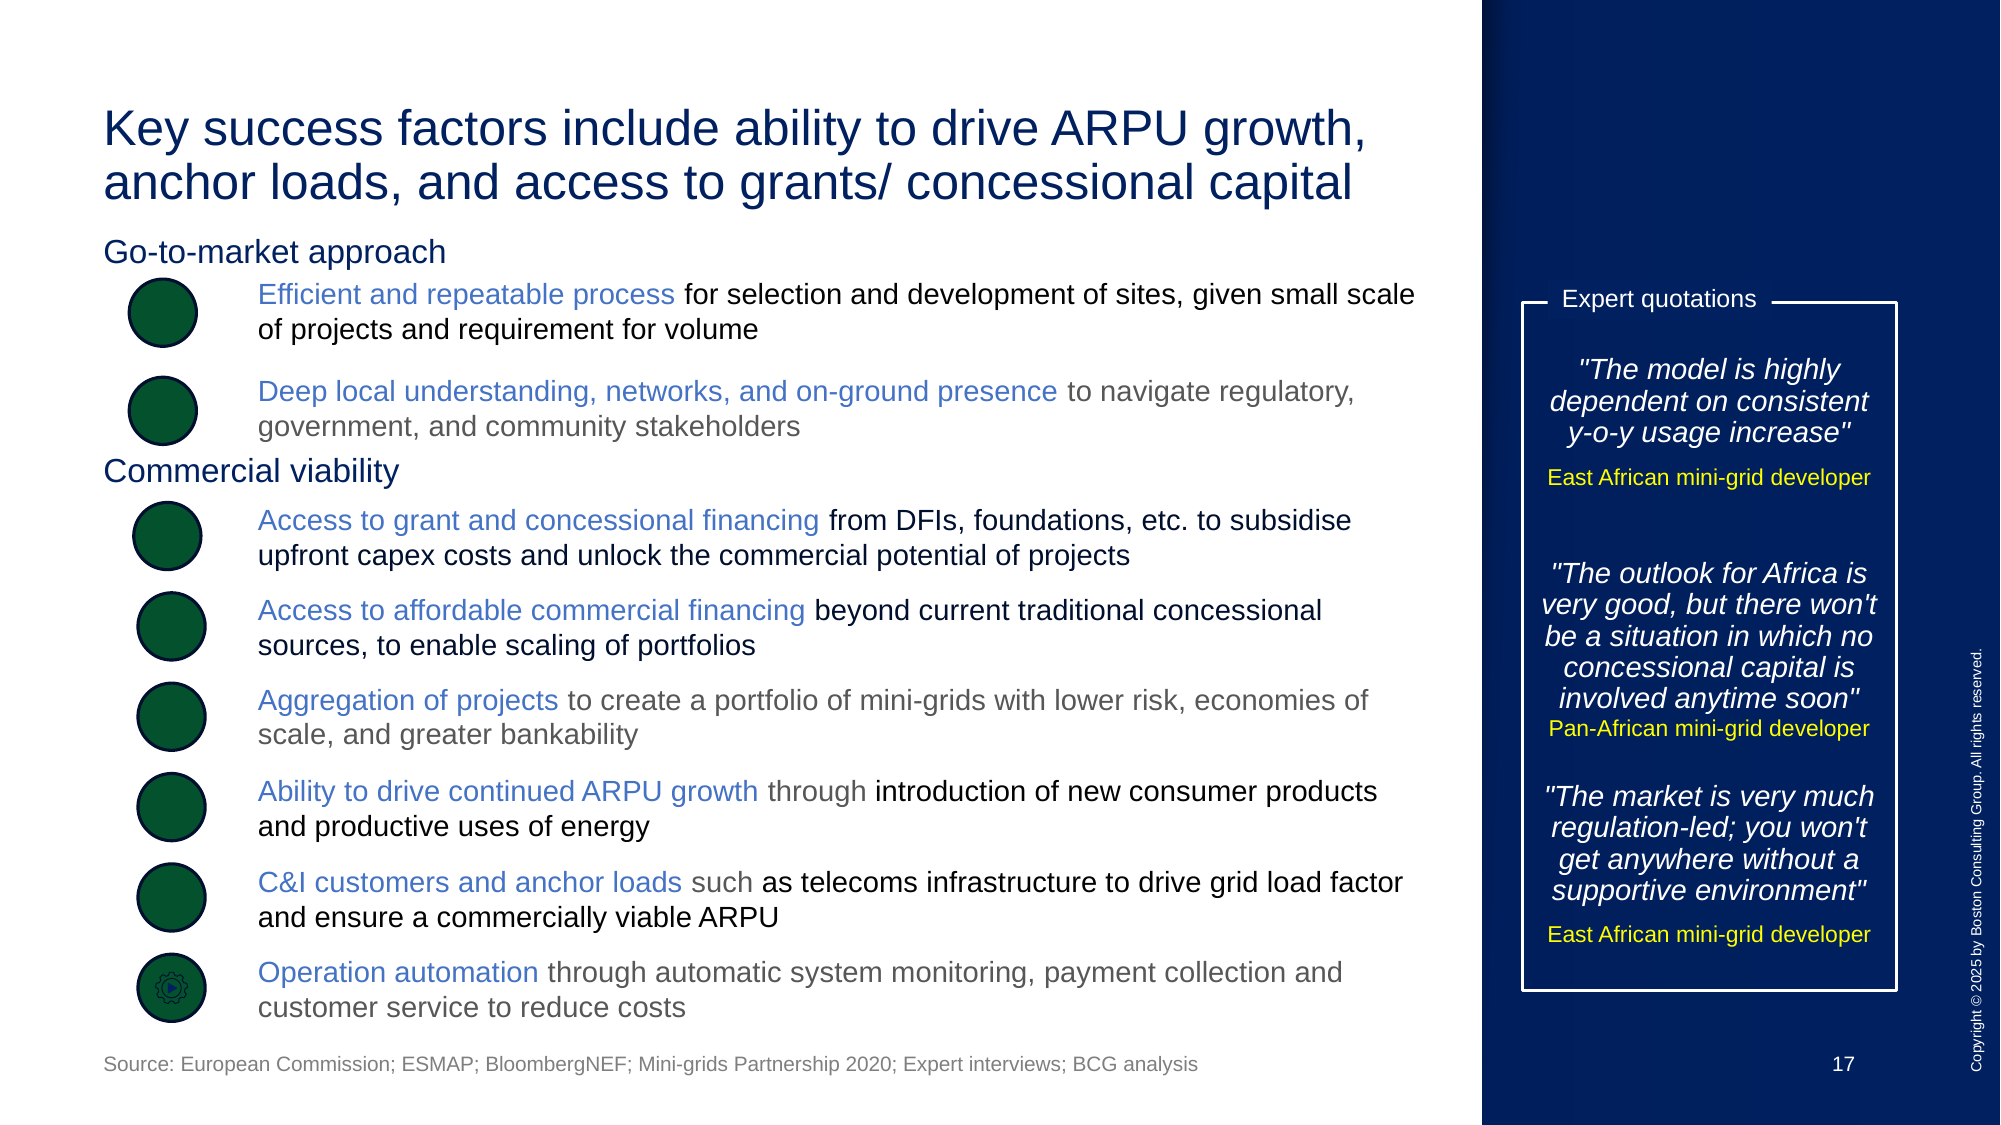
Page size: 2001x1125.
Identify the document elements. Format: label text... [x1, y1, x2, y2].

text_box Ability to drive continued ARPU growth through introduction of new consumer products and productive uses of energy [222, 770, 1433, 844]
text_box Pan-African mini-grid developer [1541, 712, 1878, 746]
text_box Expert quotations [1547, 279, 1772, 320]
text_box Access to grant and concessional financing from DFIs, foundations, etc. to subsidise upfront capex costs and unlock the commercial potential of projects [222, 502, 1433, 572]
text_box "The model is highly dependent on consistent y-o-y usage increase" [1541, 338, 1878, 461]
text_box East African mini-grid developer [1541, 918, 1878, 952]
text_box Efficient and repeatable process for selection and development of sites, given small scale of projects and requirement for volume [222, 284, 1433, 346]
text_box Aggregation of projects to create a portfolio of mini-grids with lower risk, economies of scale, and greater bankability [222, 680, 1433, 752]
text_box Access to affordable commercial financing beyond current traditional concessional sources, to enable scaling of portfolios [222, 590, 1433, 662]
text_box [133, 502, 201, 570]
text_box Operation automation through automatic system monitoring, payment collection and customer service to reduce costs [222, 952, 1433, 1024]
text_box Deep local understanding, networks, and on-ground presence to navigate regulatory, government, and community stakeholders [222, 371, 1433, 441]
text_box [137, 683, 206, 751]
text_box Source: European Commission; ESMAP; BloombergNEF; Mini-grids Partnership 2020; Expert interviews; BCG analysis [103, 1054, 1585, 1076]
text_box "The market is very much regulation-led; you won't get anywhere without a supportive environment" [1541, 781, 1878, 907]
text_box Commercial viability [103, 441, 1433, 502]
text_box [137, 954, 206, 1022]
text_box [129, 377, 197, 441]
text_box [129, 284, 197, 347]
text_box C&I customers and anchor loads such as telecoms infrastructure to drive grid load factor and ensure a commercially viable ARPU [222, 862, 1433, 934]
text_box [137, 773, 206, 841]
text_box [137, 863, 206, 932]
title Key success factors include ability to drive ARPU growth, anchor loads, and access to grants/ concessional capital [103, 102, 1433, 212]
text_box East African mini-grid developer [1541, 461, 1878, 495]
text_box Go-to-market approach [103, 222, 1433, 284]
text_box [137, 592, 206, 661]
text_box "The outlook for Africa is very good, but there won't be a situation in which no concessional capital is involved anytime soon" [1541, 558, 1878, 684]
